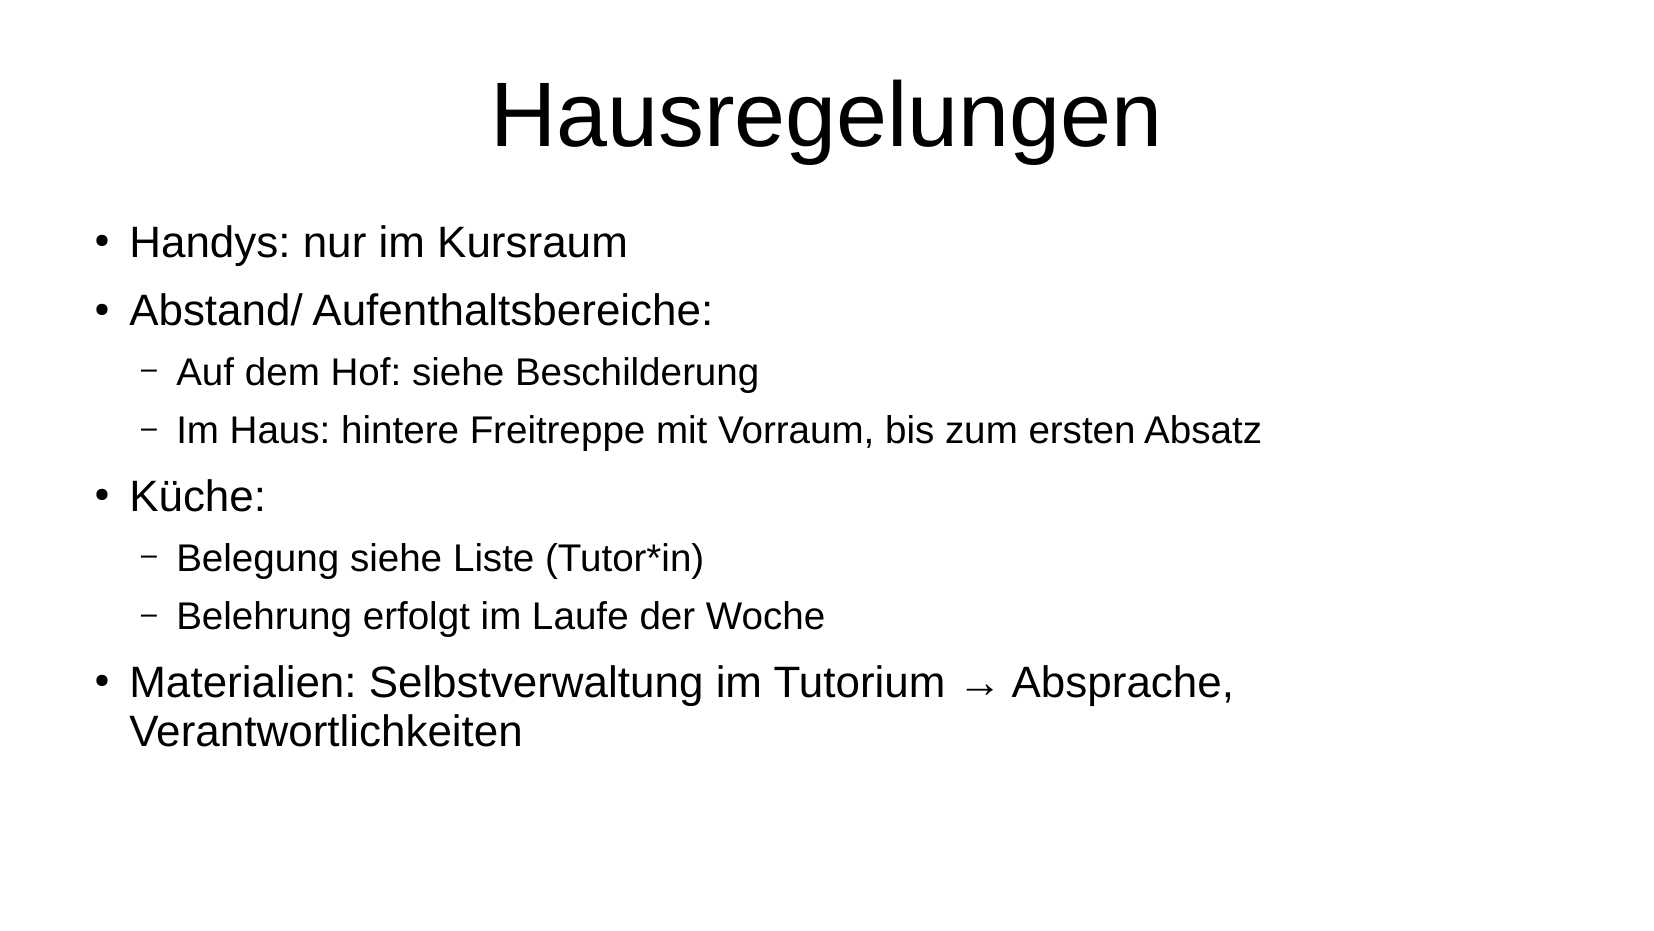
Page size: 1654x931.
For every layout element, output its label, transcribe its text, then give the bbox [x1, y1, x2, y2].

list Handys: nur im Kursraum Abstand/ Aufenthaltsbereiche: Auf dem Hof: siehe Beschilderung Im Haus: hintere Freitreppe mit Vorraum, bis zum ersten Absatz Küche: Belegung siehe Liste (Tutor*in) Belehrung erfolgt im Laufe der Woche Materialien: Selbstverwaltung im Tutorium → Absprache, Verantwortlichkeiten [82, 217, 1571, 758]
title Hausregelungen [82, 37, 1571, 193]
